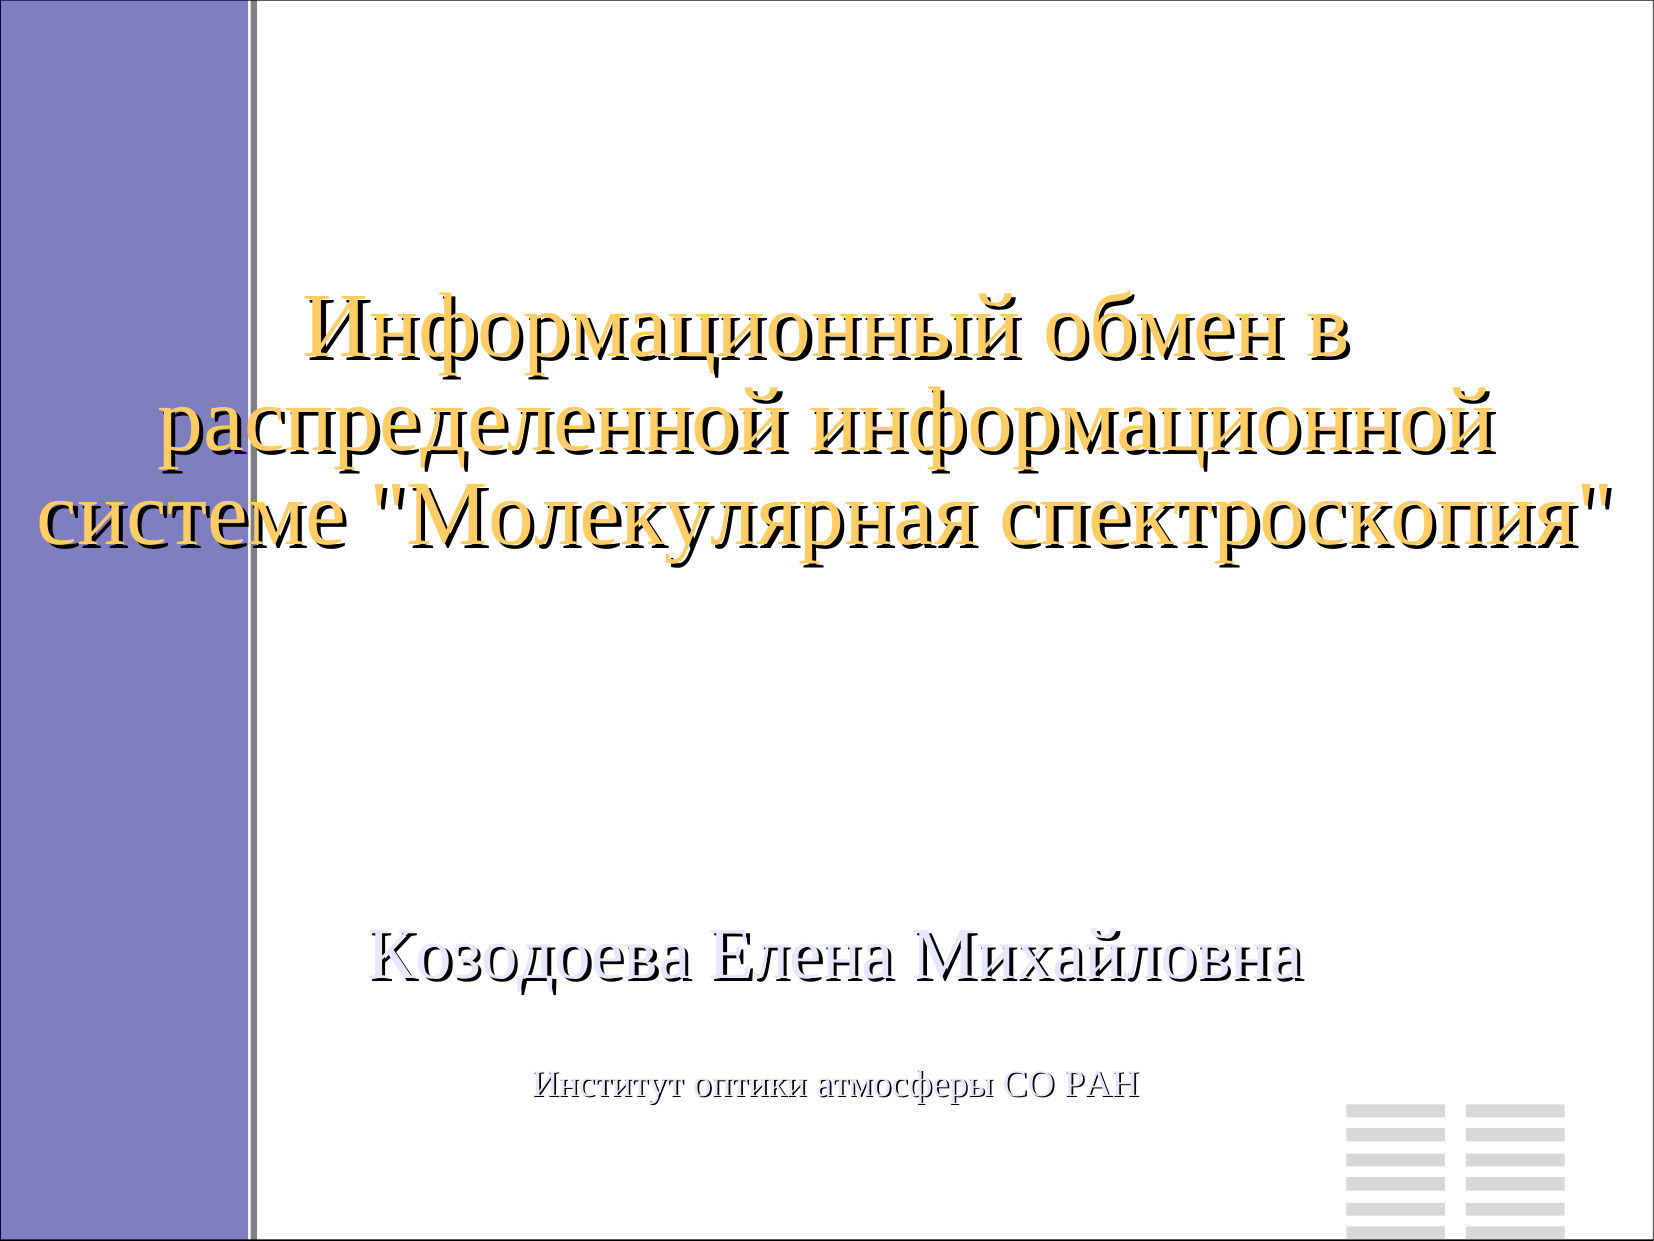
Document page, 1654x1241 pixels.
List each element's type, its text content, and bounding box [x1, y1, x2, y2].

title Информационный обмен в распределенной информационной системе "Молекулярная спектроскопия" [0, 241, 1654, 603]
subtitle Козодоева Елена Михайловна Институт оптики атмосферы СО РАН [112, 910, 1559, 1241]
